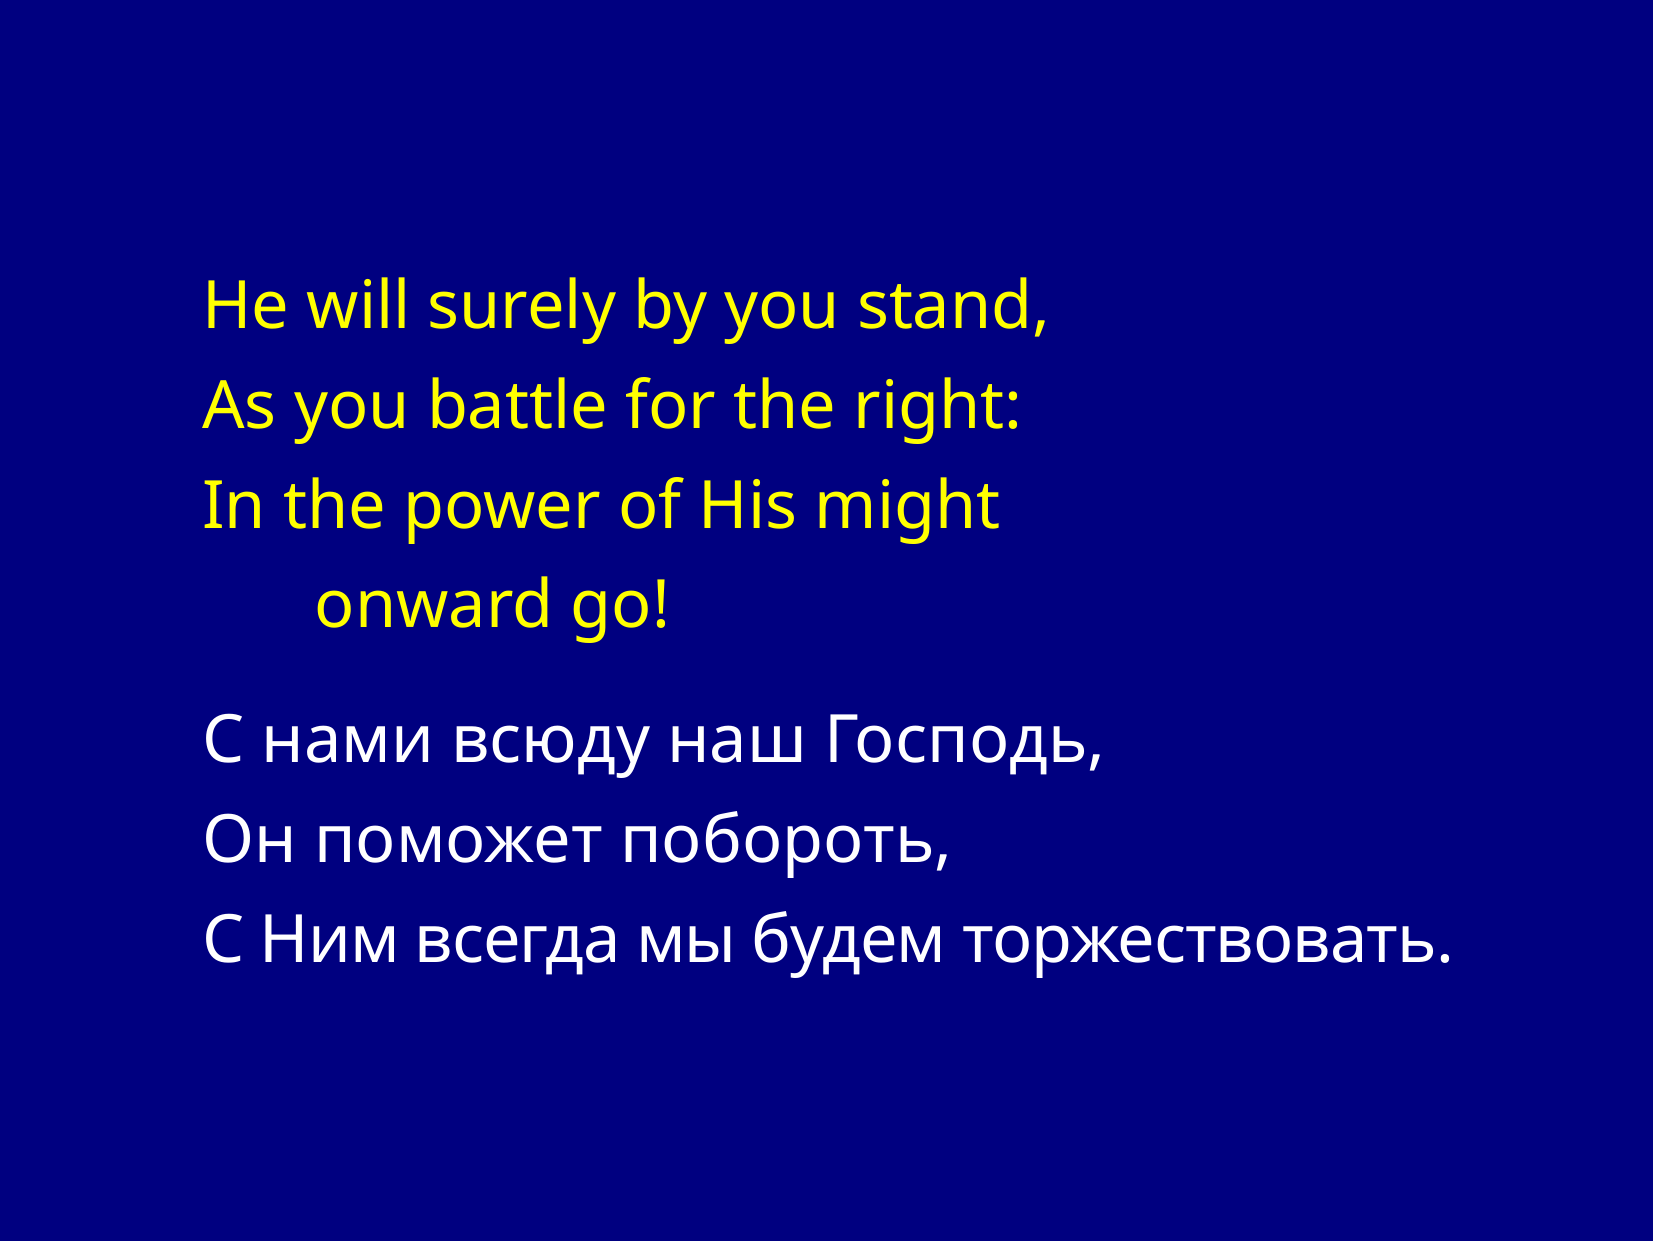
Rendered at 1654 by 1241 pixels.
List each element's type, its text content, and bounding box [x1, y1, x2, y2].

text_box С нами всюду наш Господь, Он поможет побороть, С Ним всегда мы будем торжествовать. [75, 675, 1653, 1163]
text_box He will surely by you stand, As you battle for the right: In the power of His might onward go! [75, 150, 1576, 638]
